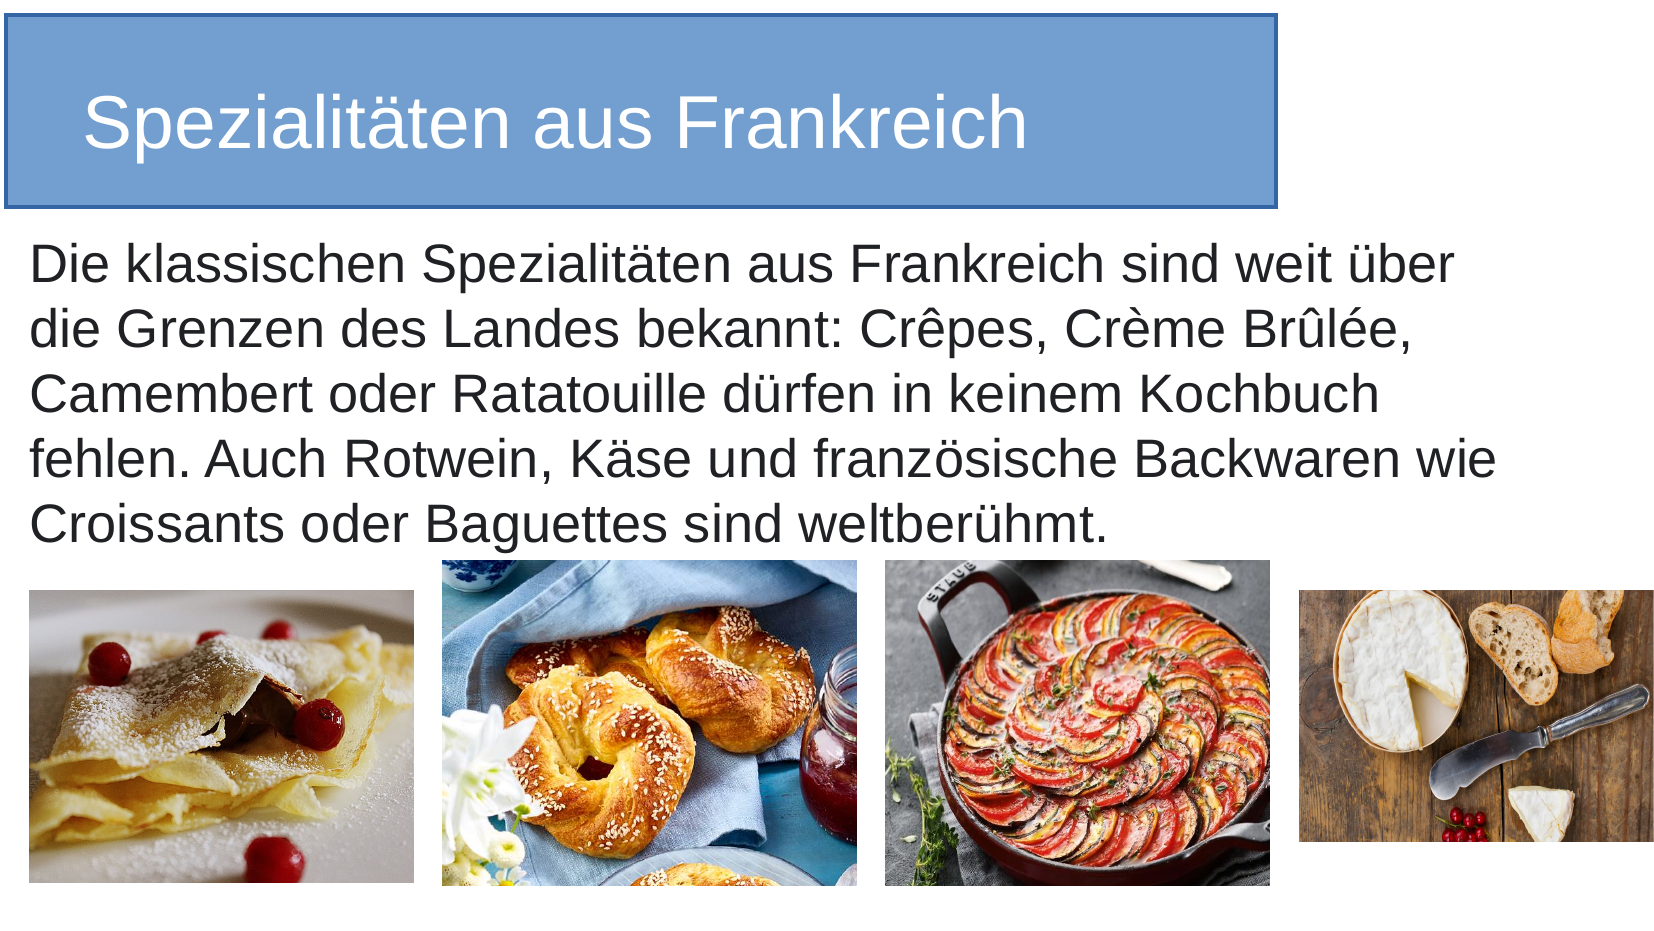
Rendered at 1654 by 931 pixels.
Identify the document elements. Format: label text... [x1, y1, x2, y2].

picture [442, 561, 857, 886]
title Spezialitäten aus Frankreich [82, 44, 1235, 192]
picture [1299, 590, 1654, 842]
list Die klassischen Spezialitäten aus Frankreich sind weit über die Grenzen des Landes bekannt: Crêpes, Crème Brûlée, Camembert oder Ratatouille dürfen in keinem Kochbuch fehlen. Auch Rotwein, Käse und französische Backwaren wie Croissants oder Baguettes sind weltberühmt. [29, 228, 1518, 768]
picture [885, 561, 1270, 886]
picture [29, 590, 414, 883]
